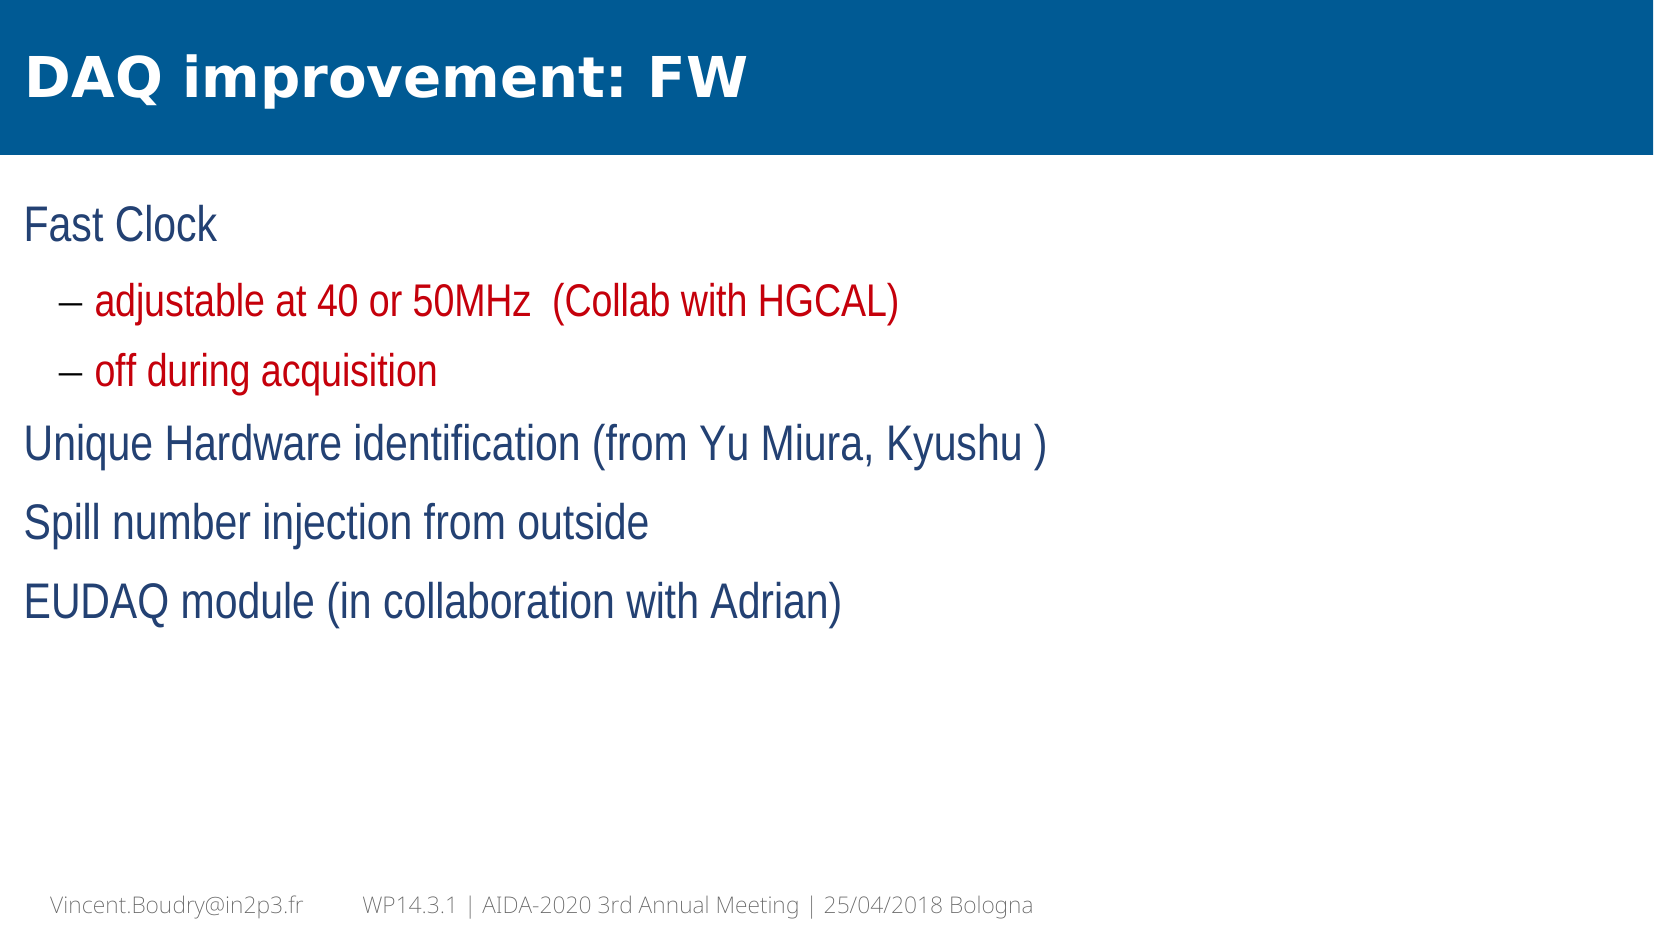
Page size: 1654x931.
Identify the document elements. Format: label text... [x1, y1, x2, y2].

title DAQ improvement: FW [24, 12, 1635, 143]
list Fast Clock adjustable at 40 or 50MHz (Collab with HGCAL) off during acquisition Unique Hardware identification (from Yu Miura, Kyushu ) Spill number injection from outside EUDAQ module (in collaboration with Adrian) [23, 195, 1630, 867]
